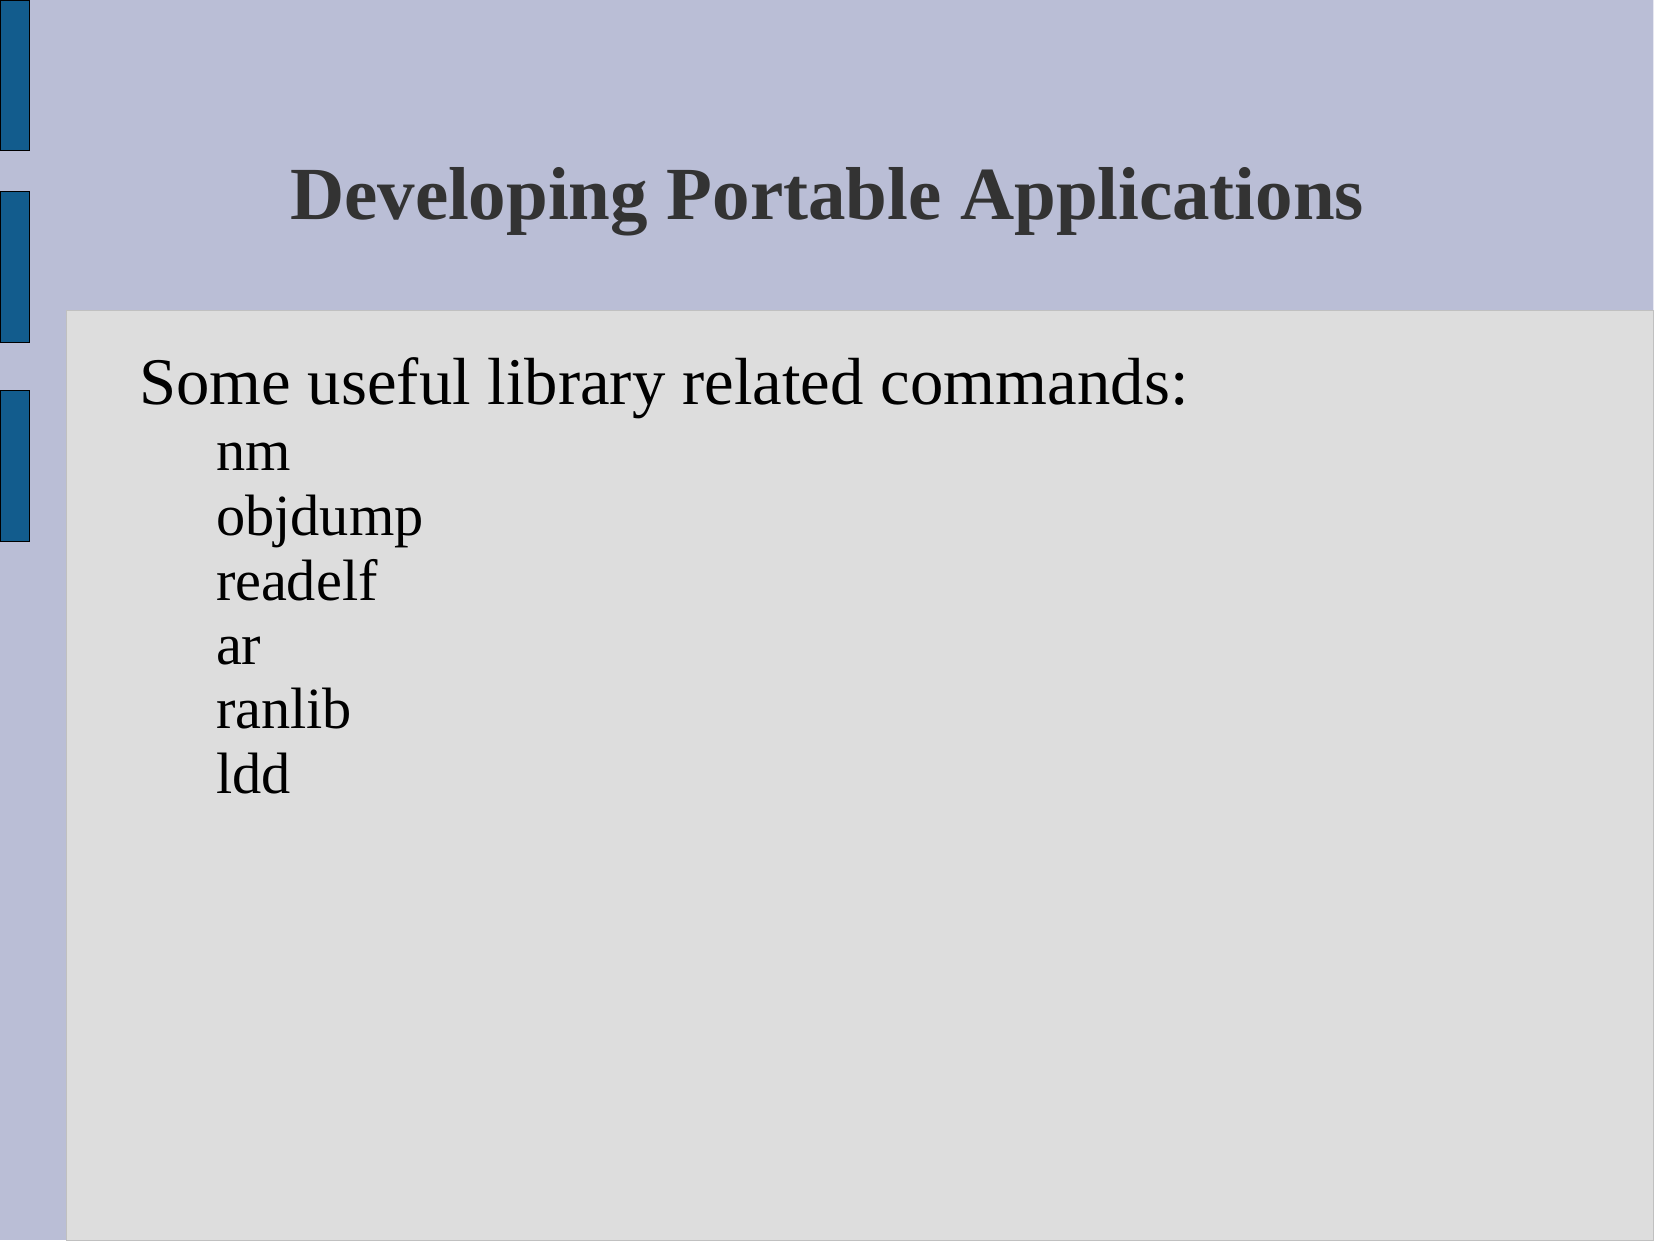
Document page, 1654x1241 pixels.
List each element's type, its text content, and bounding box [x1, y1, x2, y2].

title Developing Portable Applications [121, 91, 1534, 299]
list Some useful library related commands: nm objdump readelf ar ranlib ldd [121, 344, 1534, 1127]
